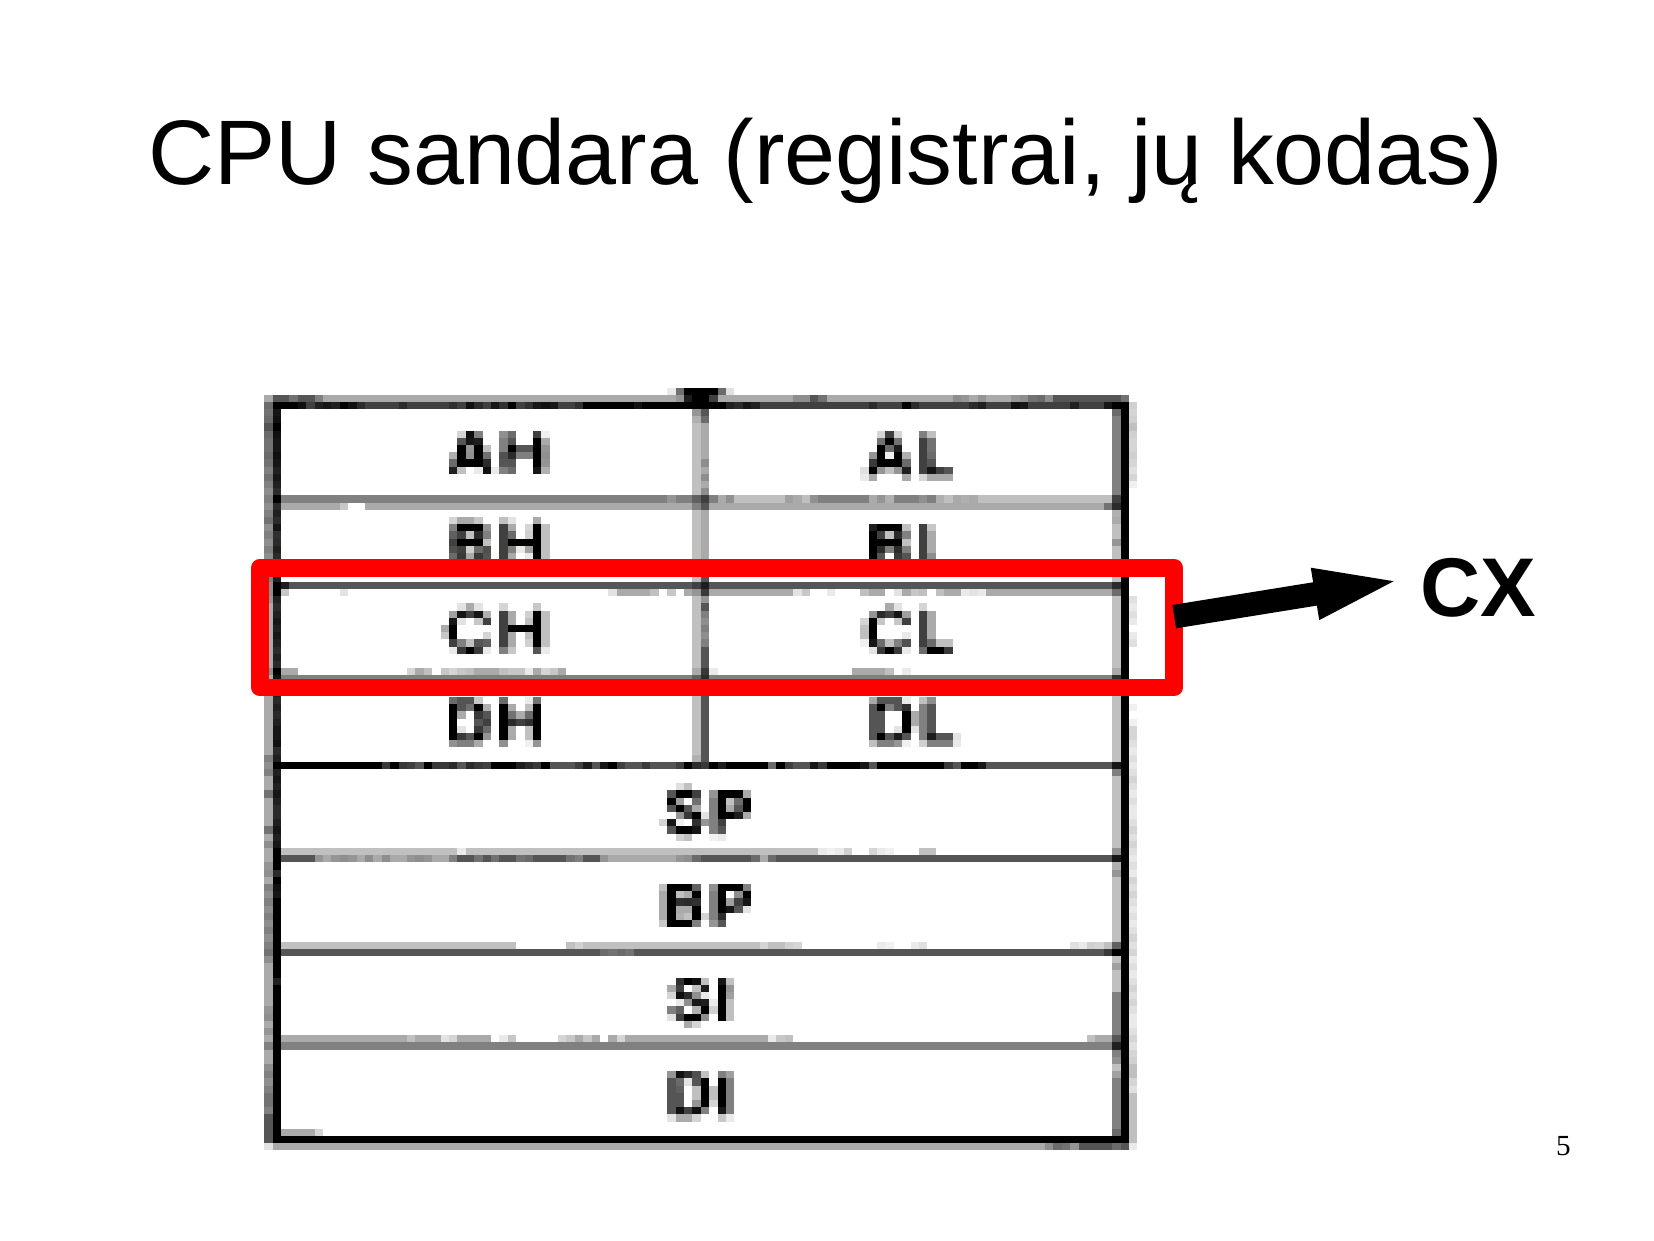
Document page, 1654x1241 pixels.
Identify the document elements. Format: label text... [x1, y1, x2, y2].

title CPU sandara (registrai, jų kodas) [82, 49, 1571, 257]
text_box CX [1405, 533, 1595, 642]
picture [248, 388, 1163, 1158]
picture [269, 577, 1163, 679]
